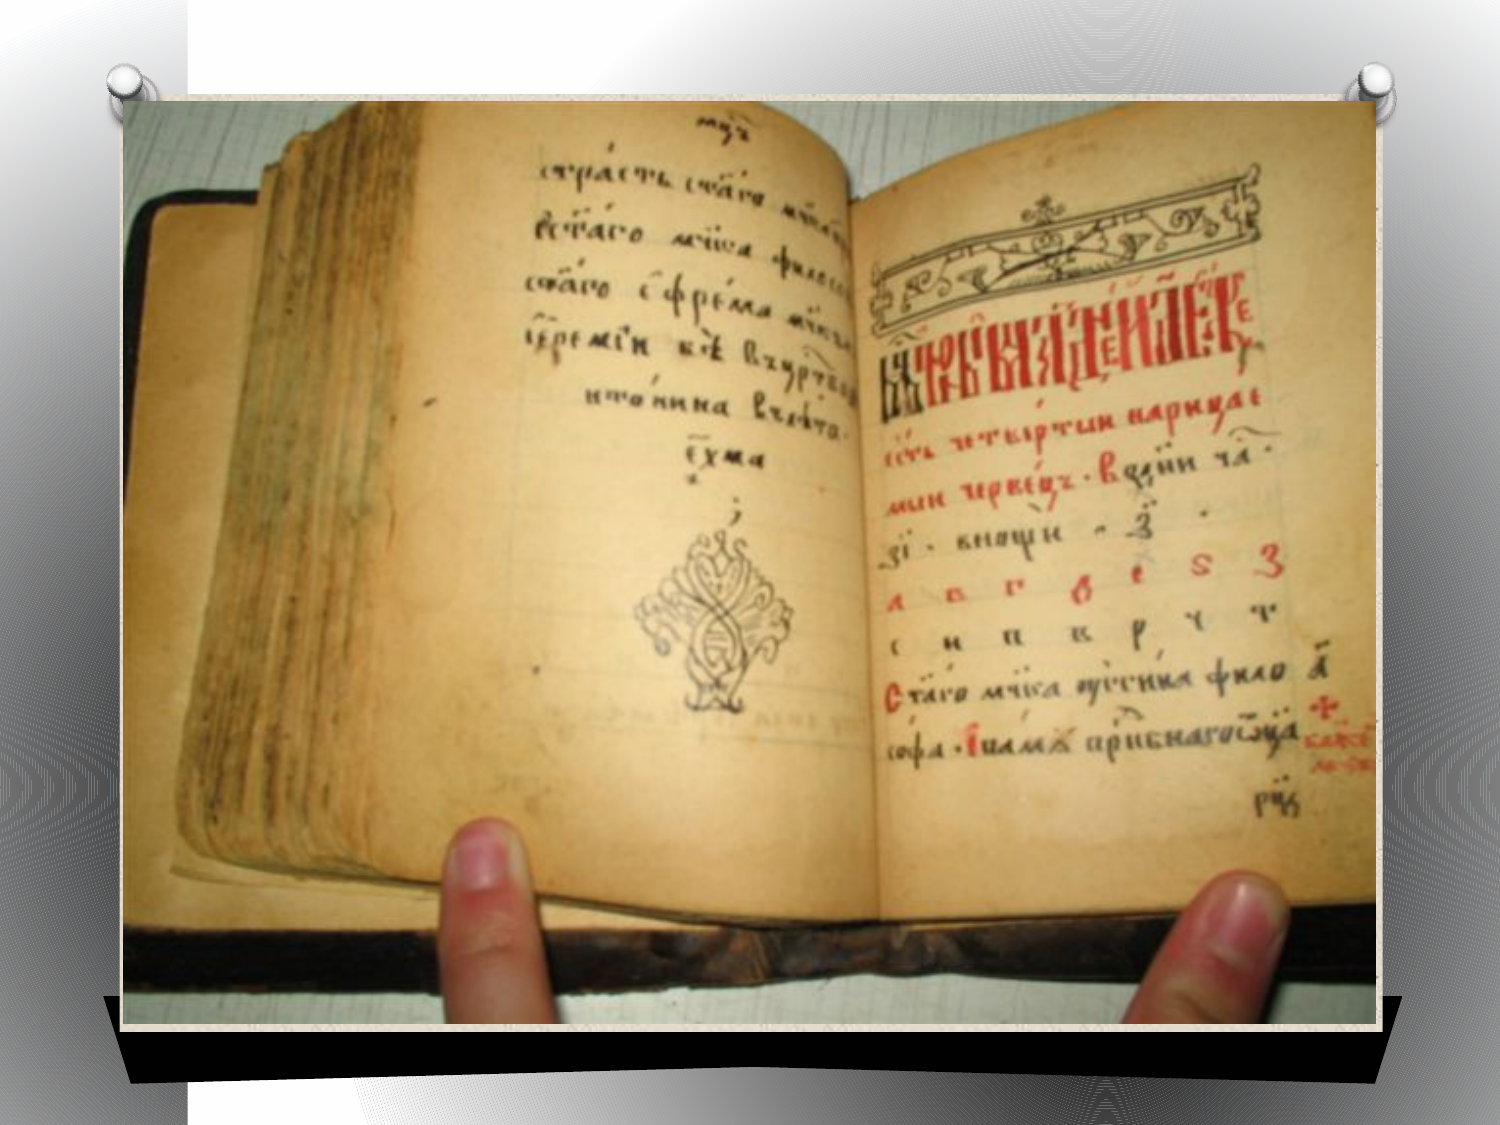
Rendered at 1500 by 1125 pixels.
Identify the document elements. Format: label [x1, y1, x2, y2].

picture [75, 29, 1439, 1032]
